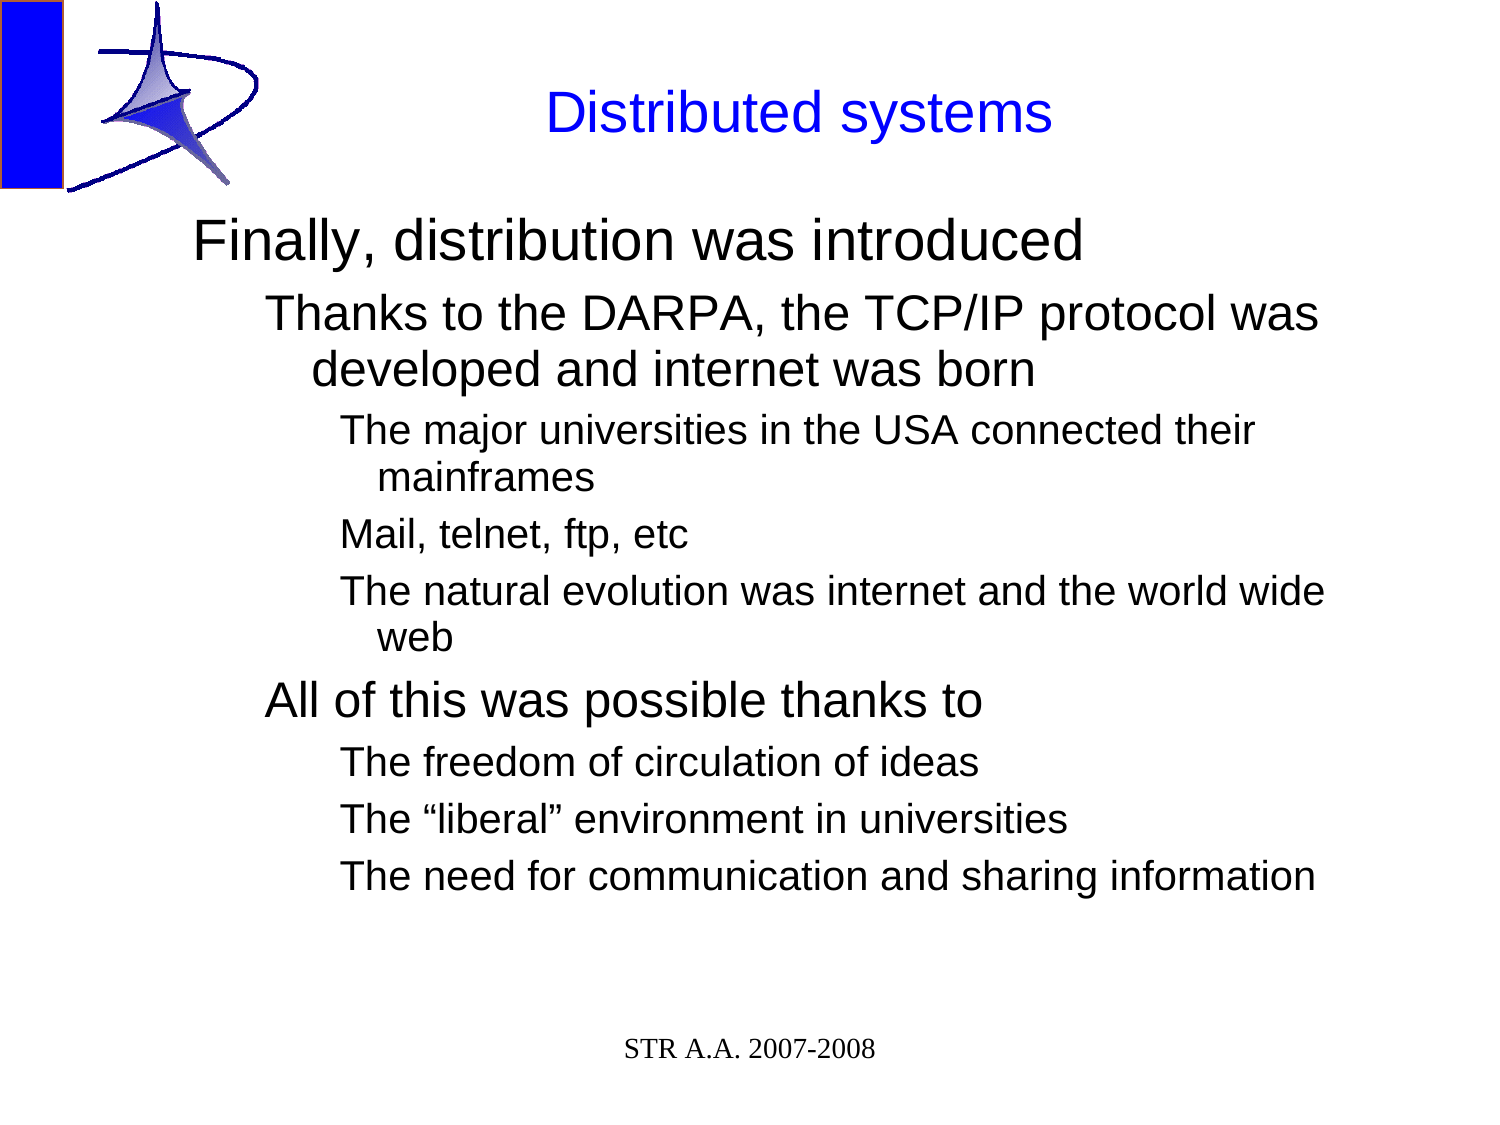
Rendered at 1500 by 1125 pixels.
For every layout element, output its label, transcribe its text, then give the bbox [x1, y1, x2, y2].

picture [62, 0, 263, 197]
list Finally, distribution was introduced Thanks to the DARPA, the TCP/IP protocol was developed and internet was born The major universities in the USA connected their mainframes Mail, telnet, ftp, etc The natural evolution was internet and the world wide web All of this was possible thanks to The freedom of circulation of ideas The “liberal” environment in universities The need for communication and sharing information [174, 199, 1425, 963]
title Distributed systems [174, 61, 1425, 164]
